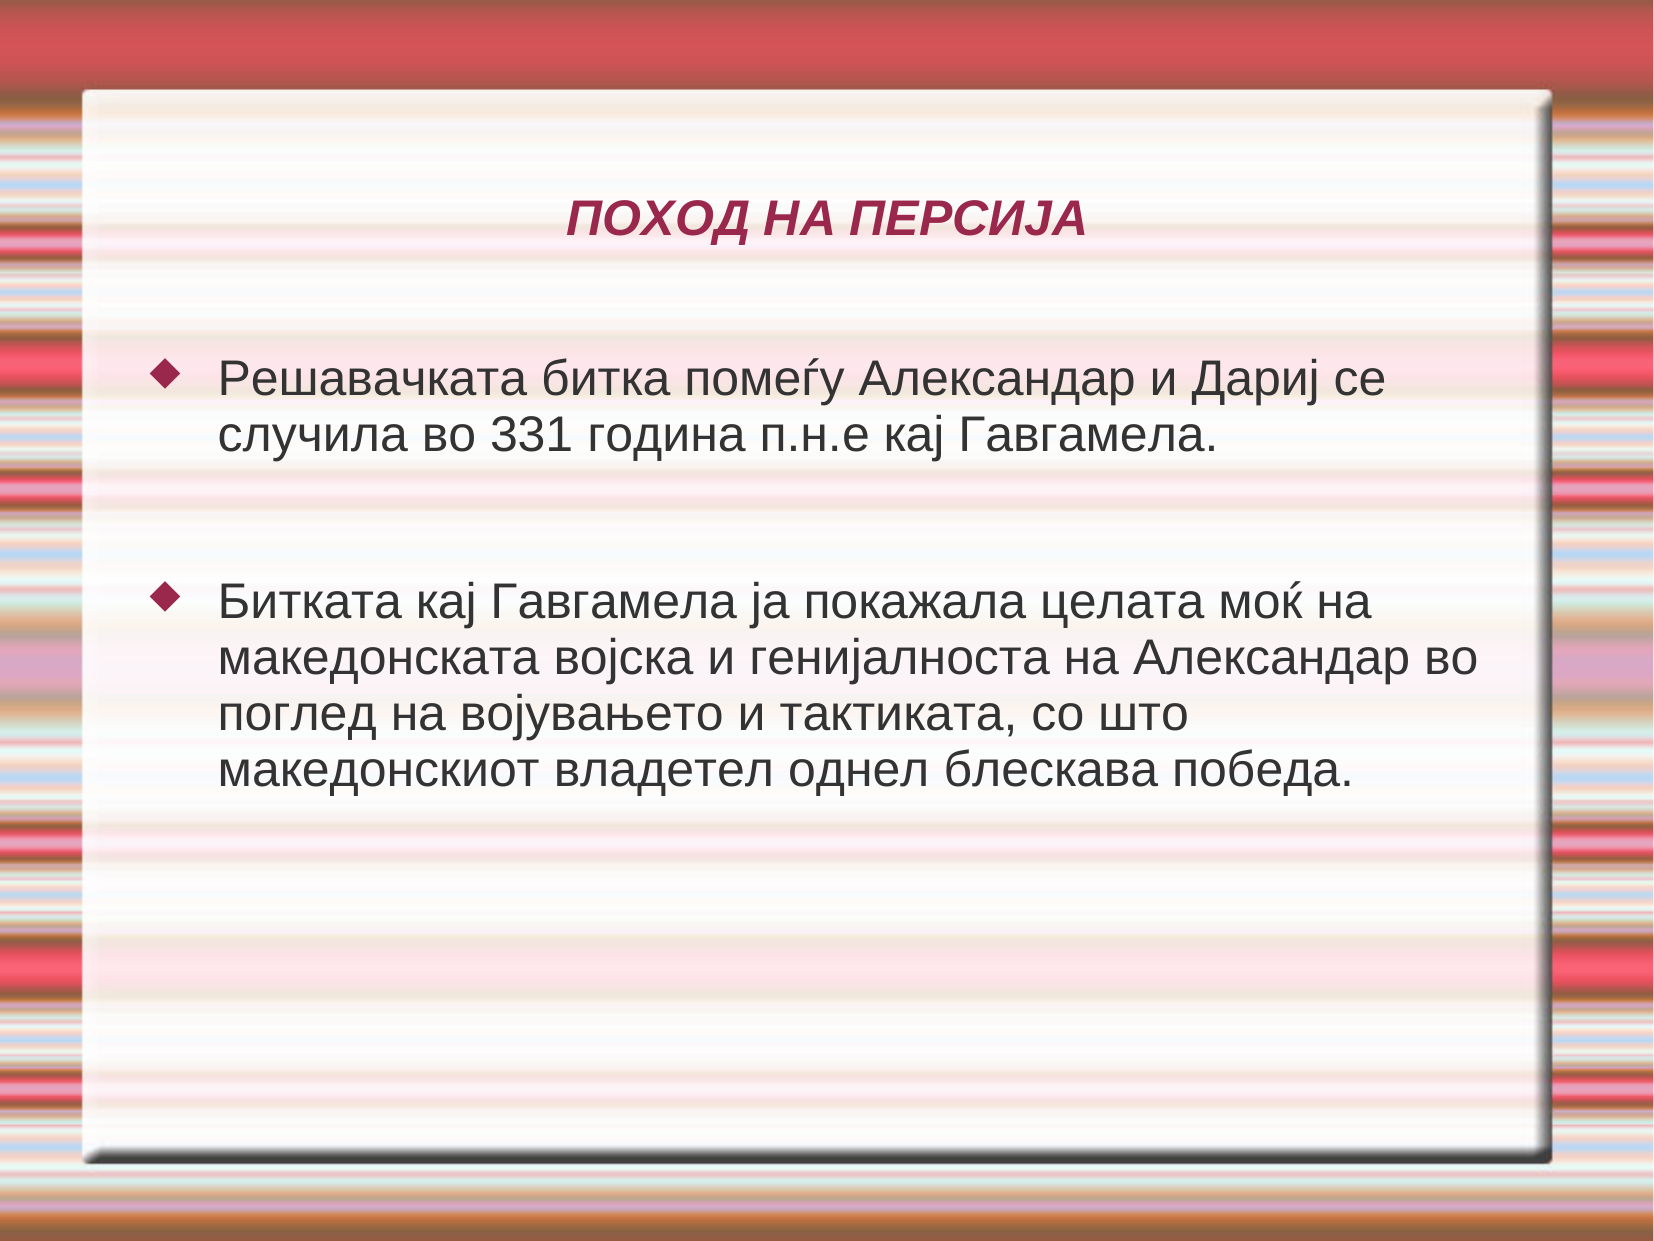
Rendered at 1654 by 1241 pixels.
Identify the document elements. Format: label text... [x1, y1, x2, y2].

list Решавачката битка помеѓу Александар и Дариј се случила во 331 година п.н.е кај Гавгамела. Битката кај Гавгамела ја покажала целата моќ на македонската војска и генијалноста на Александар во поглед на војувањето и тактиката, со што македонскиот владетел однел блескава победа. [134, 350, 1516, 1132]
title ПОХОД НА ПЕРСИЈА [121, 114, 1534, 322]
picture [0, 0, 1654, 1241]
